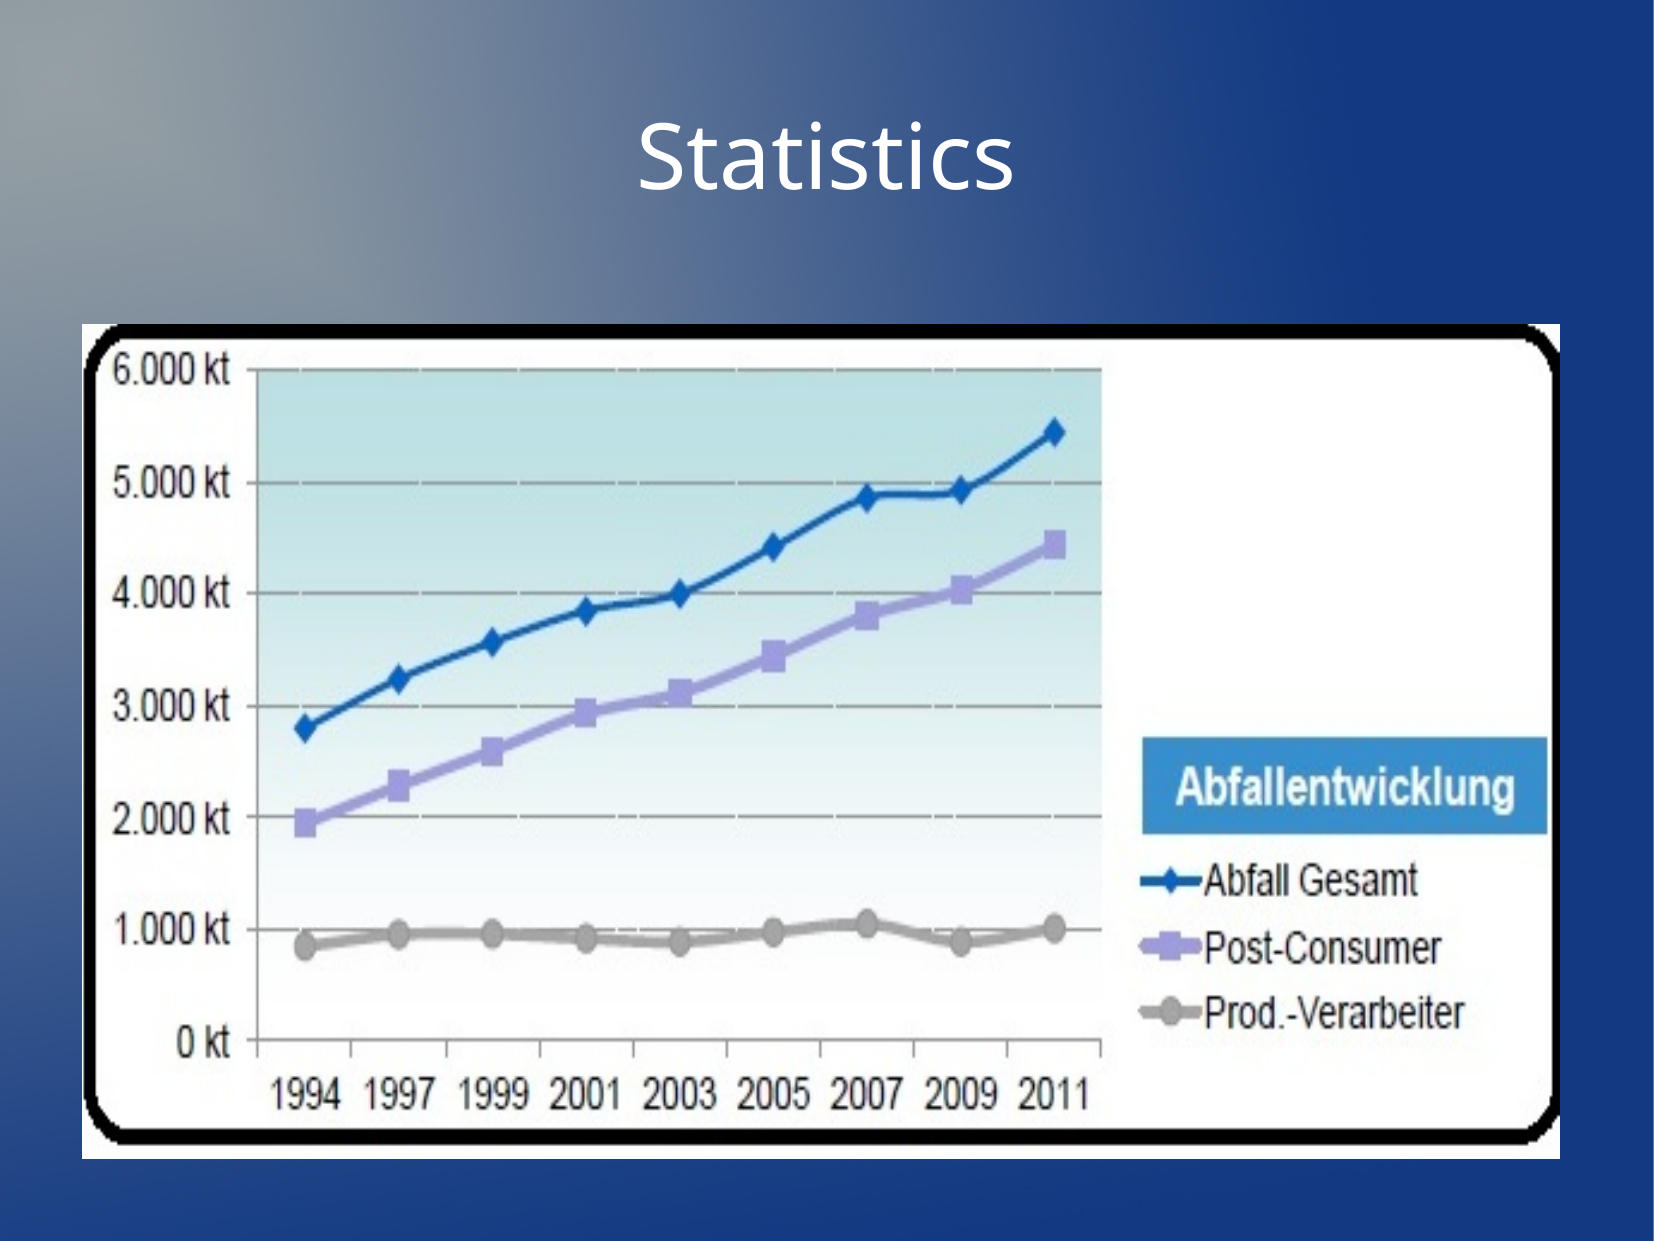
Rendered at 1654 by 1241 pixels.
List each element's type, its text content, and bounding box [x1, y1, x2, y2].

picture [0, 0, 1654, 1241]
title Statistics [82, 49, 1571, 257]
